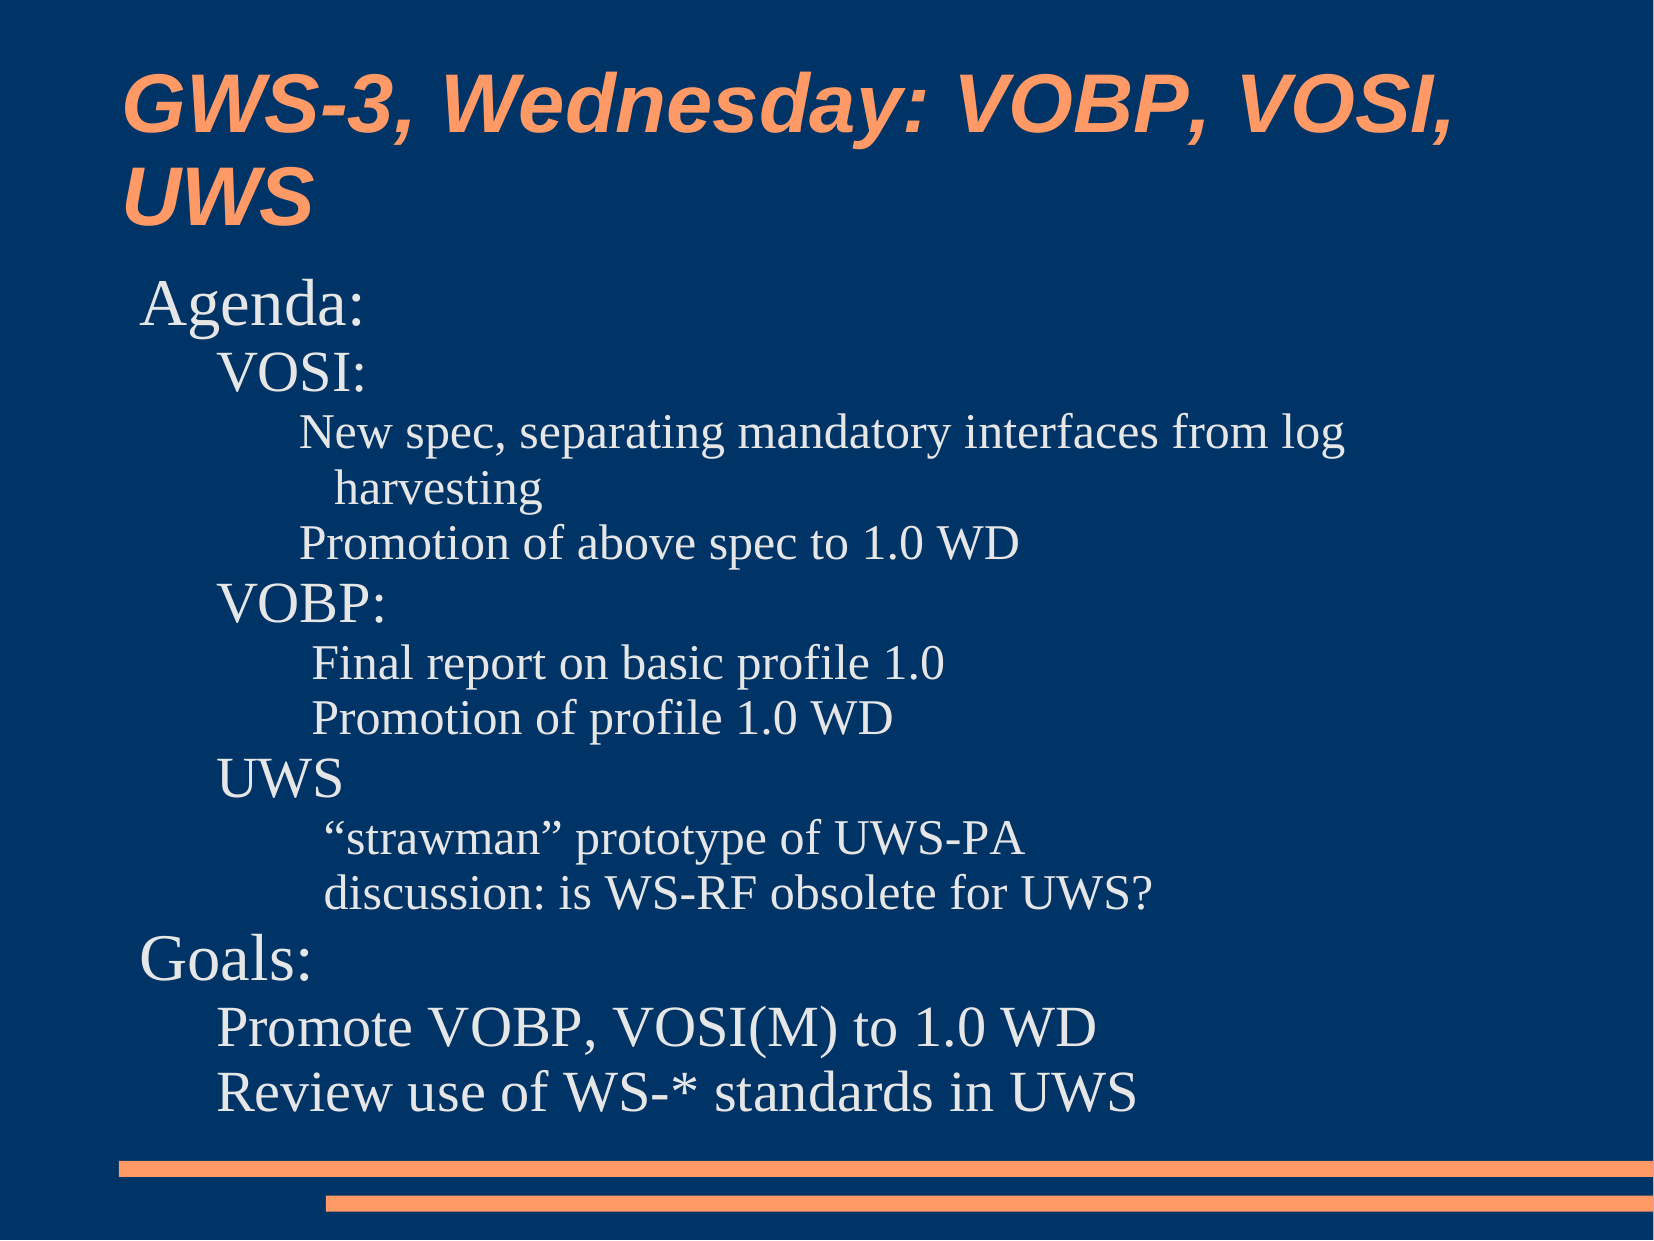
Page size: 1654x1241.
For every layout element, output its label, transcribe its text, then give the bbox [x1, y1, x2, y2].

list Agenda: VOSI: New spec, separating mandatory interfaces from log harvesting Promotion of above spec to 1.0 WD VOBP: Final report on basic profile 1.0 Promotion of profile 1.0 WD UWS “strawman” prototype of UWS-PA discussion: is WS-RF obsolete for UWS? Goals: Promote VOBP, VOSI(M) to 1.0 WD Review use of WS-* standards in UWS [121, 265, 1561, 1188]
title GWS-3, Wednesday: VOBP, VOSI, UWS [121, 46, 1534, 254]
